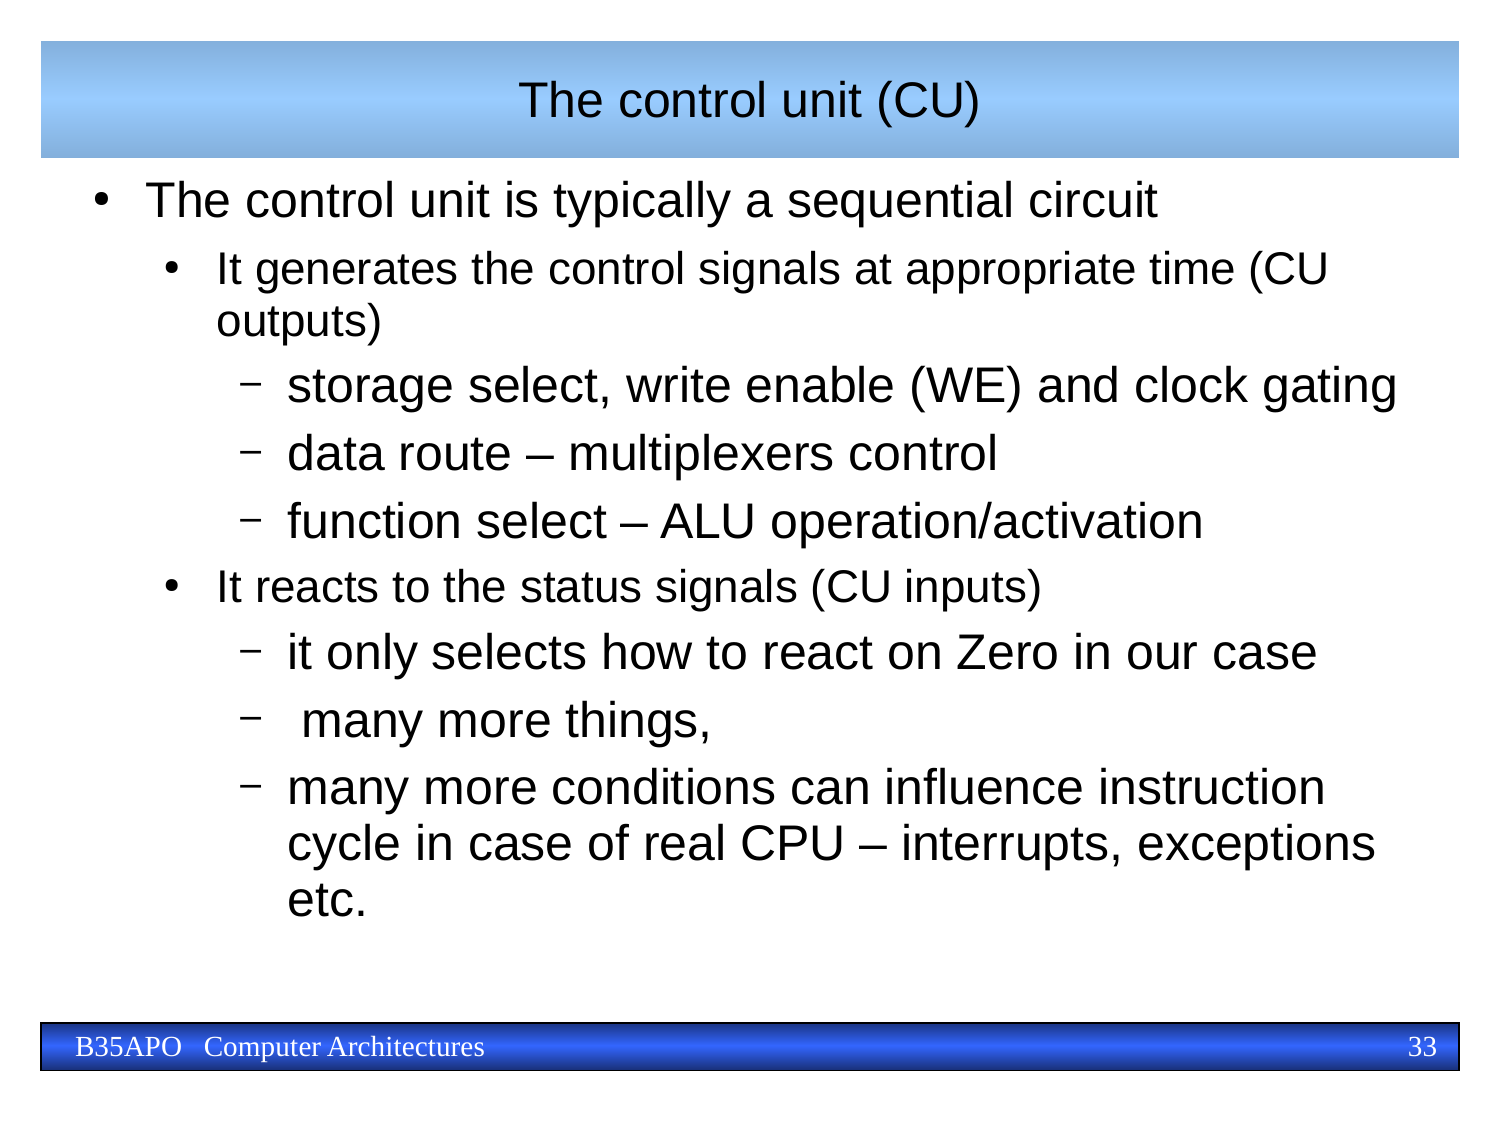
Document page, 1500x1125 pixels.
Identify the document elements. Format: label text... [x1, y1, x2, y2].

list The control unit is typically a sequential circuit It generates the control signals at appropriate time (CU outputs) storage select, write enable (WE) and clock gating data route – multiplexers control function select – ALU operation/activation It reacts to the status signals (CU inputs) it only selects how to react on Zero in our case many more things, many more conditions can influence instruction cycle in case of real CPU – interrupts, exceptions etc. [75, 172, 1426, 988]
title The control unit (CU) [41, 41, 1459, 158]
